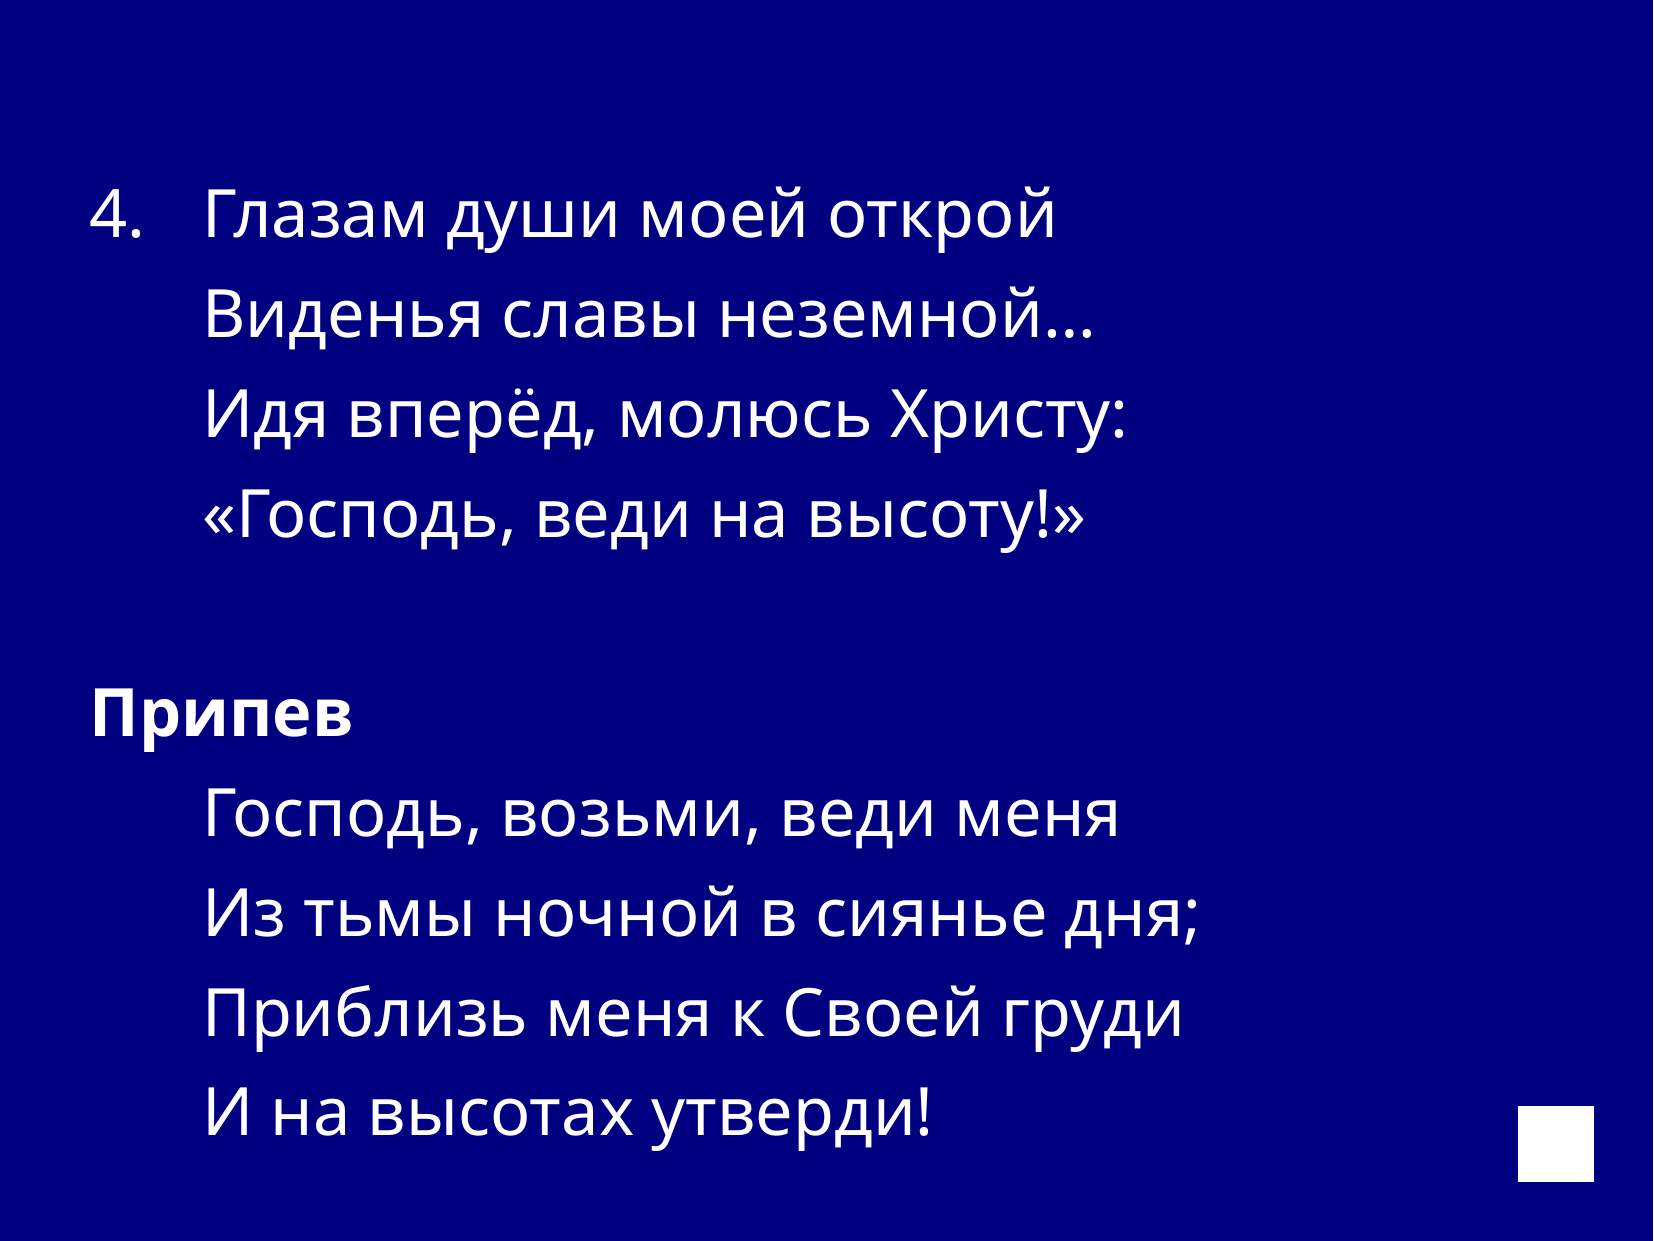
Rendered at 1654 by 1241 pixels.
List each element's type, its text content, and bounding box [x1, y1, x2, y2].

text_box 4. Глазам души моей открой Виденья славы неземной… Идя вперёд, молюсь Христу: «Господь, веди на высоту!» Припев Господь, возьми, веди меня Из тьмы ночной в сиянье дня; Приблизь меня к Своей груди И на высотах утверди! [75, 150, 1576, 1163]
text_box [1518, 1106, 1594, 1182]
